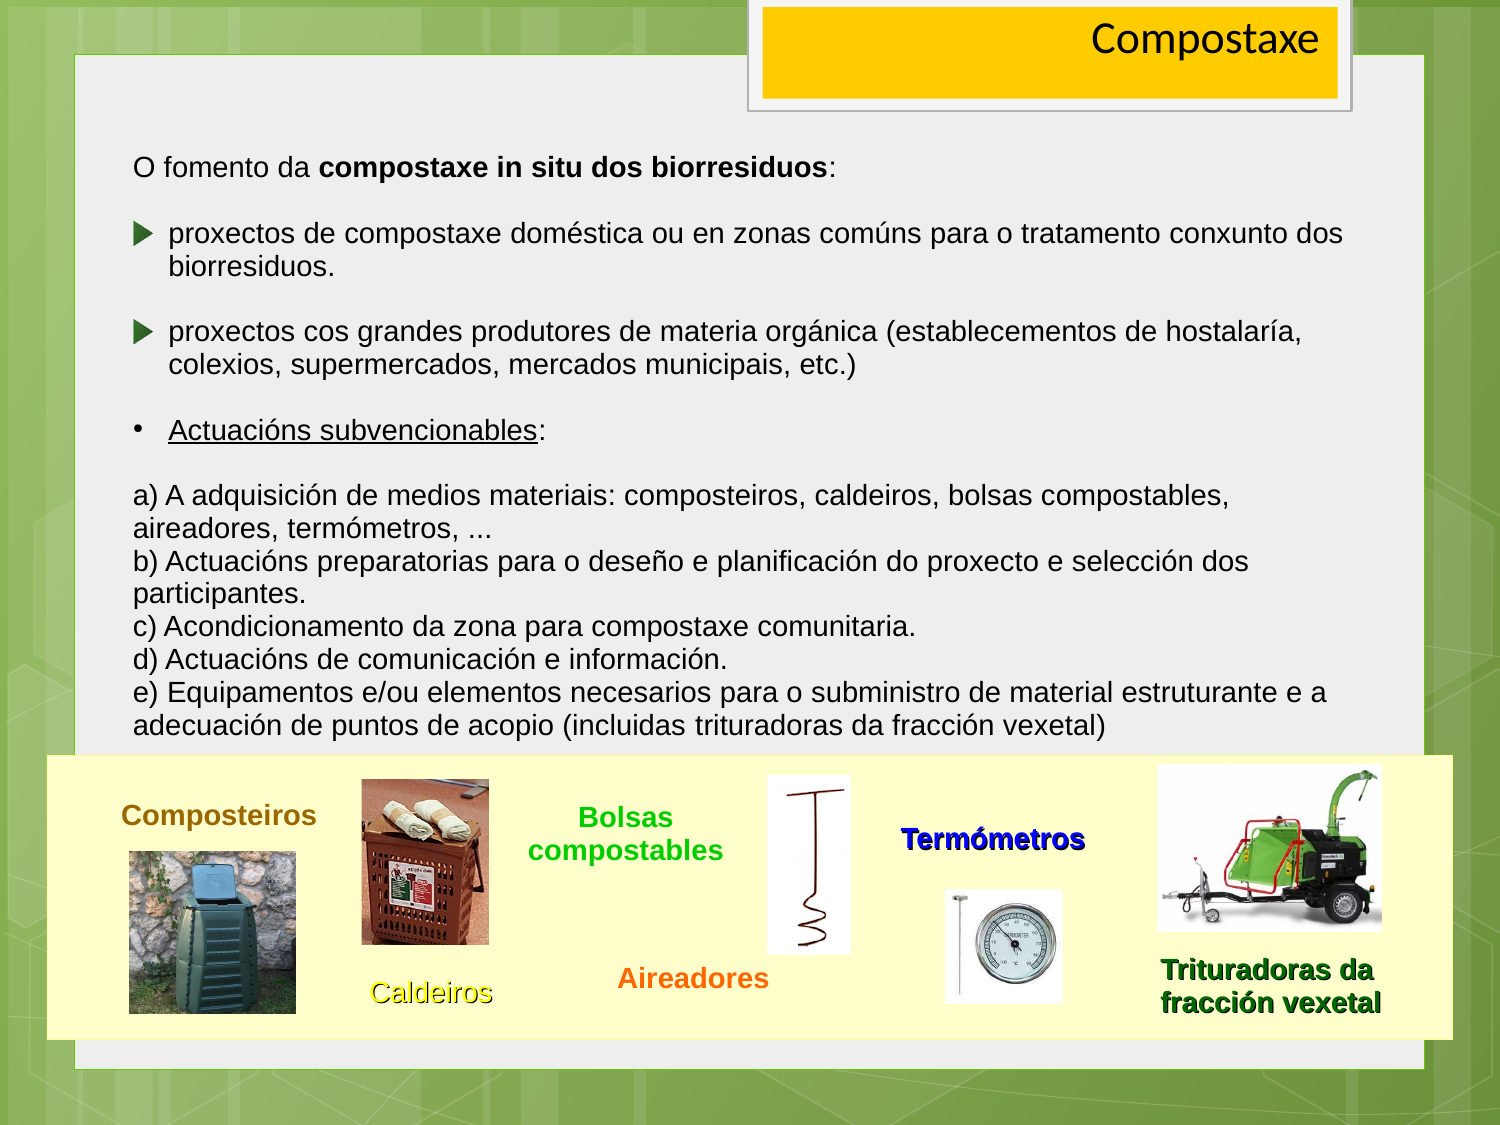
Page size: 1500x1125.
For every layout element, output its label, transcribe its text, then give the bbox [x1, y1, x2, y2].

text_box [47, 755, 1453, 1040]
text_box Termómetros [885, 814, 1111, 863]
text_box Aireadores [602, 954, 786, 1014]
text_box Caldeiros [354, 968, 508, 1017]
picture [129, 851, 296, 1014]
picture [1157, 764, 1382, 932]
picture [361, 779, 489, 945]
text_box Bolsas compostables [507, 793, 745, 875]
text_box Trituradoras da fracción vexetal [1145, 945, 1403, 1026]
text_box Composteiros [106, 791, 343, 873]
picture [944, 889, 1063, 1004]
picture [767, 775, 851, 955]
text_box Compostaxe [767, 11, 1335, 111]
text_box O fomento da compostaxe in situ dos biorresiduos: proxectos de compostaxe doméstica ou en zonas comúns para o tratamento conxunto dos biorresiduos. proxectos cos grandes produtores de materia orgánica (establecementos de hostalaría, colexios, supermercados, mercados municipais, etc.) Actuacións subvencionables: a) A adquisición de medios materiais: composteiros, caldeiros, bolsas compostables, aireadores, termómetros, ... b) Actuacións preparatorias para o deseño e planificación do proxecto e selección dos participantes. c) Acondicionamento da zona para compostaxe comunitaria. d) Actuacións de comunicación e información. e) Equipamentos e/ou elementos necesarios para o subministro de material estruturante e a adecuación de puntos de acopio (incluidas trituradoras da fracción vexetal) [118, 111, 1394, 755]
